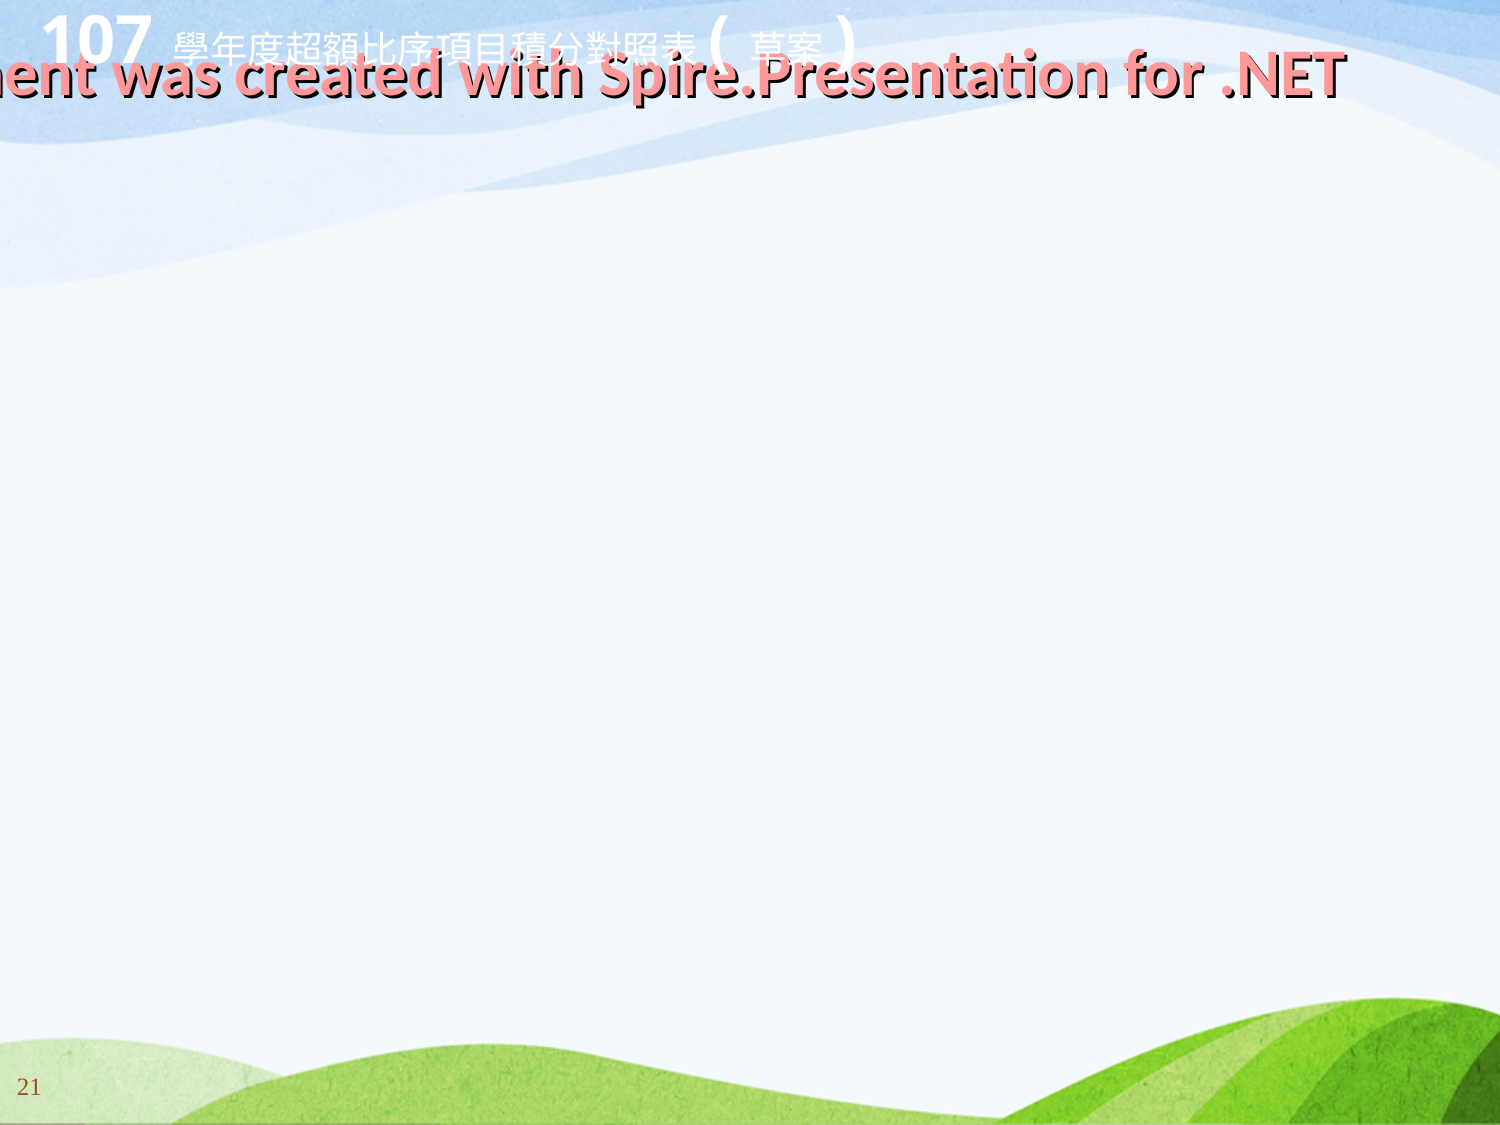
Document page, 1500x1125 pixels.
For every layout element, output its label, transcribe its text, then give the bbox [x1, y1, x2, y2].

picture [0, 0, 1500, 1125]
text_box 21 [2, 1068, 96, 1107]
